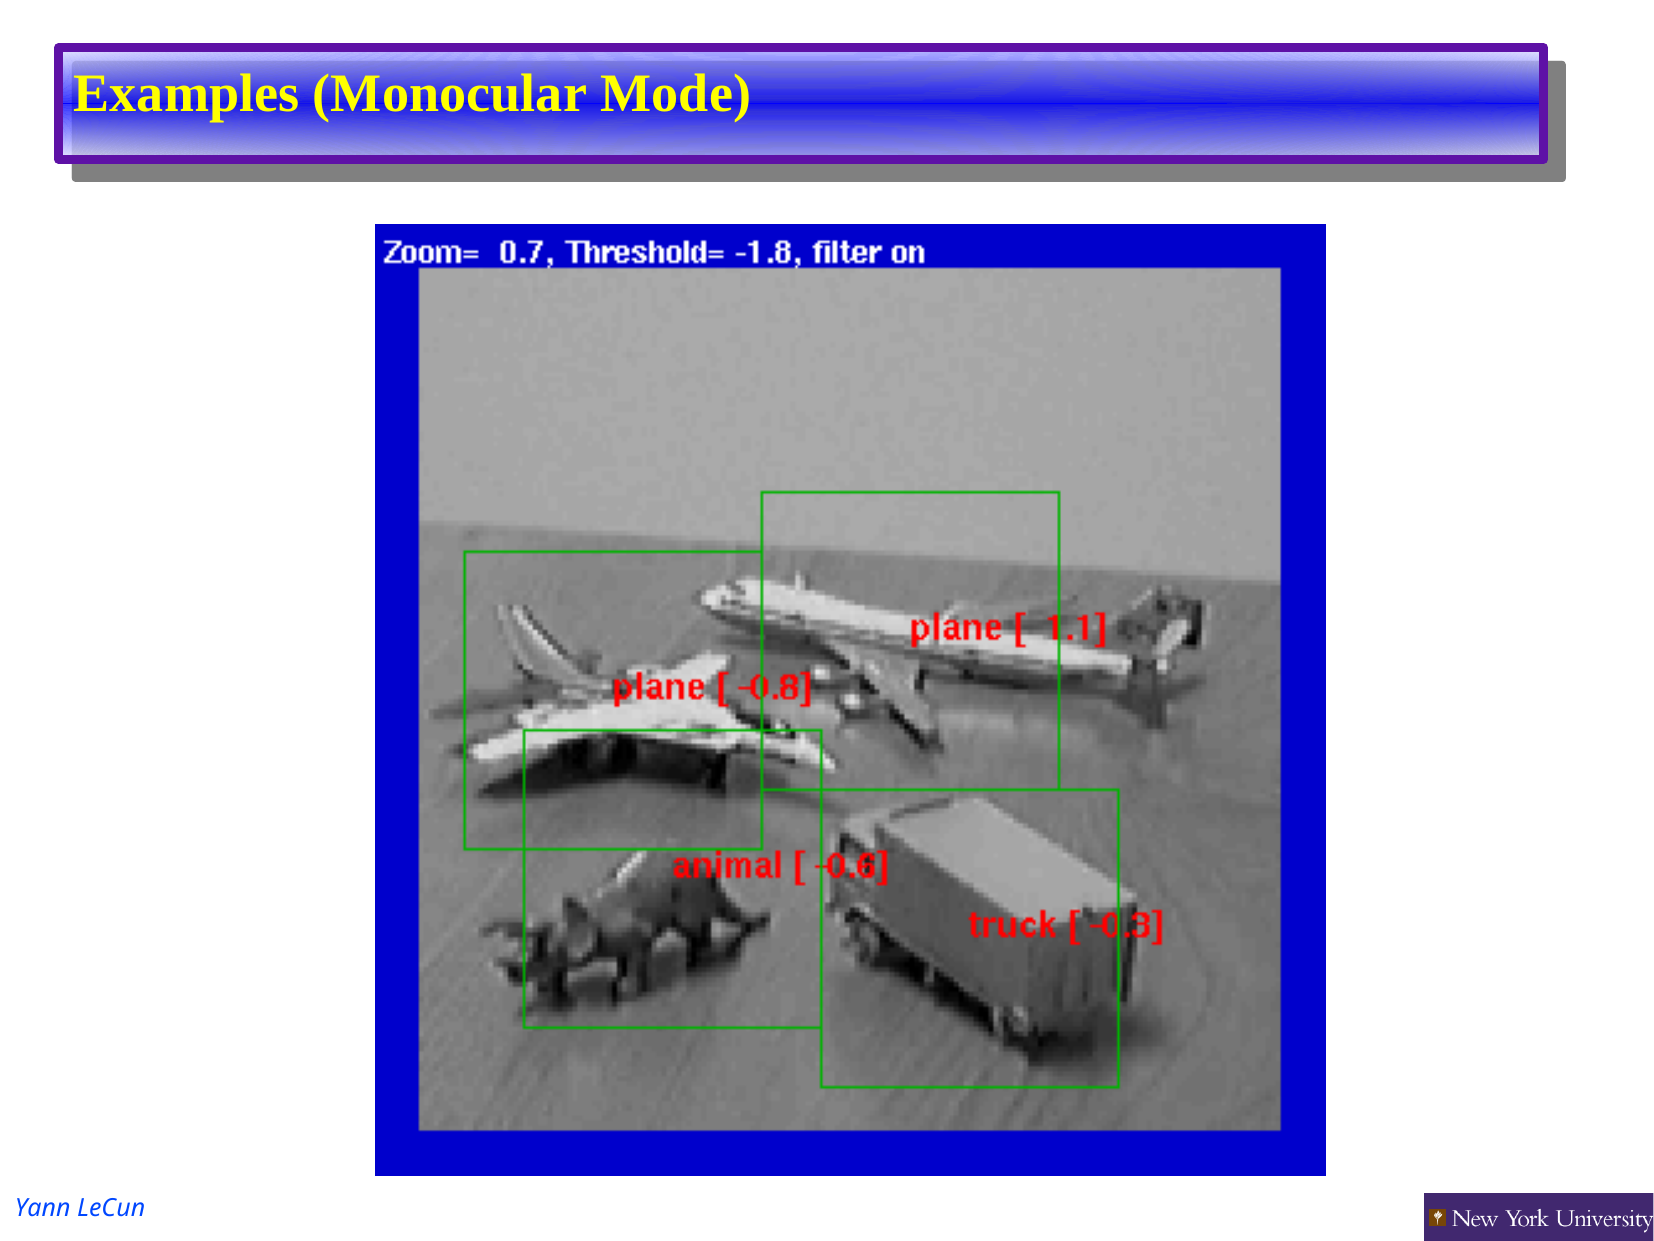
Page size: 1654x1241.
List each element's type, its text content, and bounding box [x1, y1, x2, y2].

text_box Examples (Monocular Mode) [58, 47, 1544, 160]
picture [375, 224, 1326, 1176]
picture [1424, 1193, 1654, 1241]
